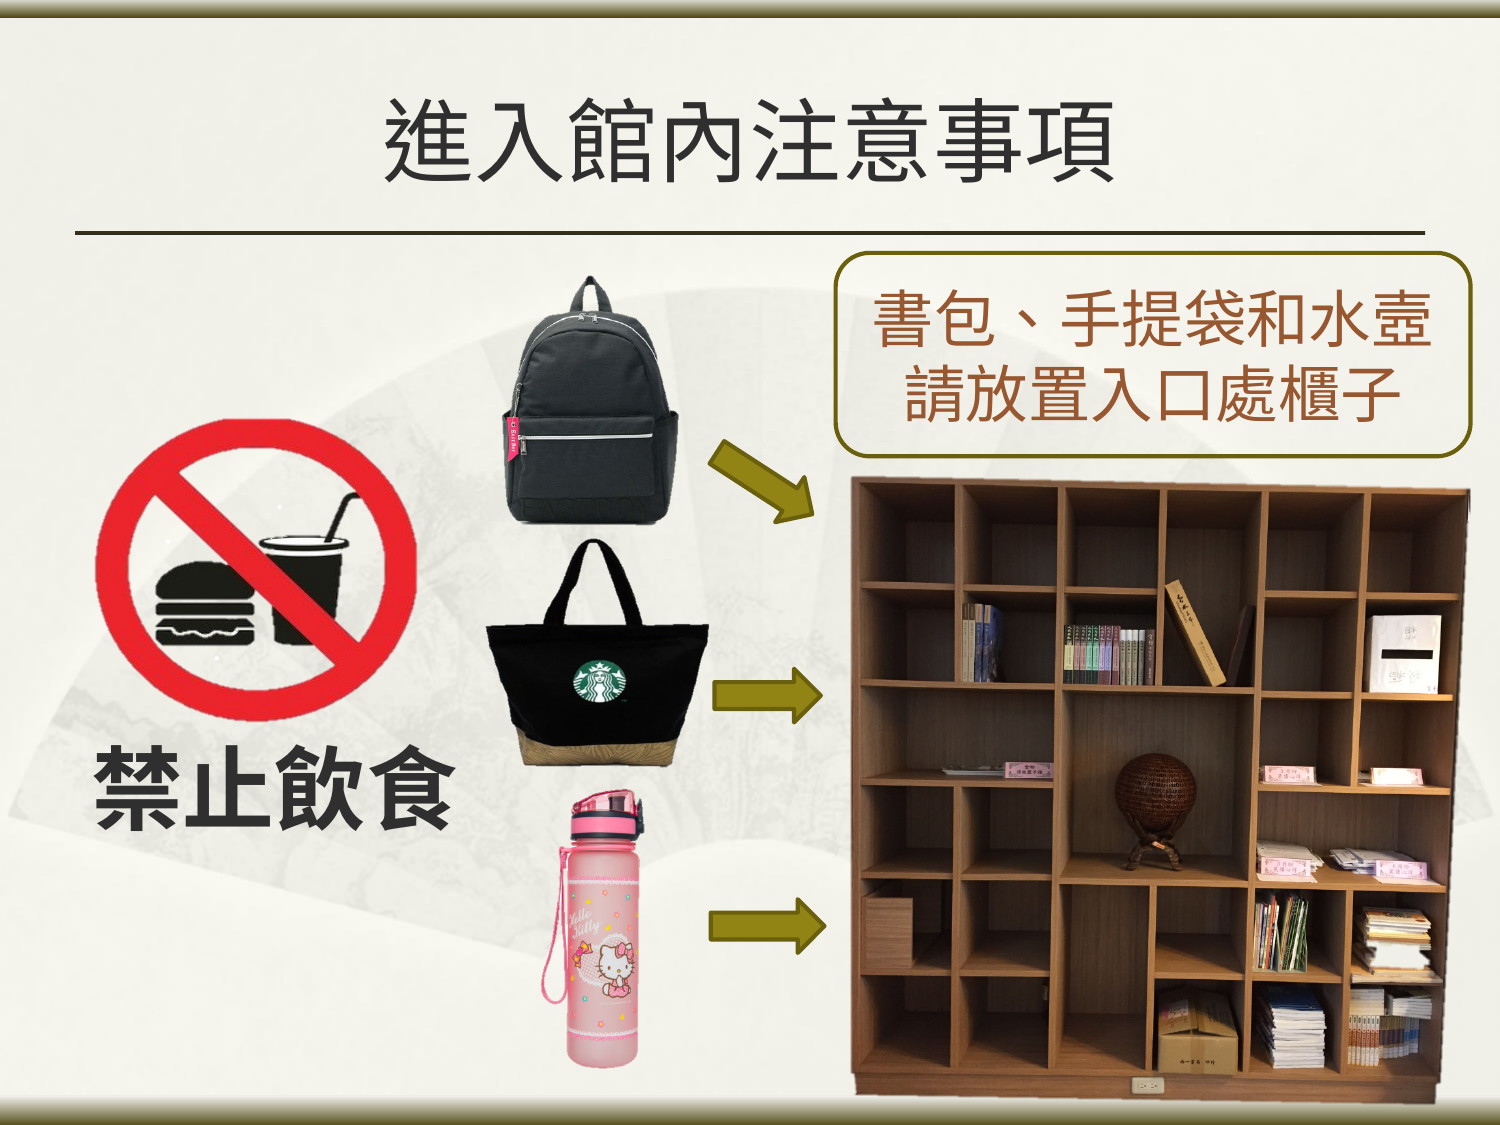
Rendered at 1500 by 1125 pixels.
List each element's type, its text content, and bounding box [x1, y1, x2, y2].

title 進入館內注意事項 [75, 45, 1426, 233]
picture [54, 381, 457, 762]
picture [820, 445, 1471, 1118]
text_box 禁止飲食 [70, 703, 479, 870]
text_box [709, 441, 813, 523]
text_box [714, 668, 820, 723]
picture [466, 263, 727, 1077]
text_box 書包、手提袋和水壼請放置入口處櫃子 [835, 252, 1471, 445]
text_box [710, 899, 820, 953]
